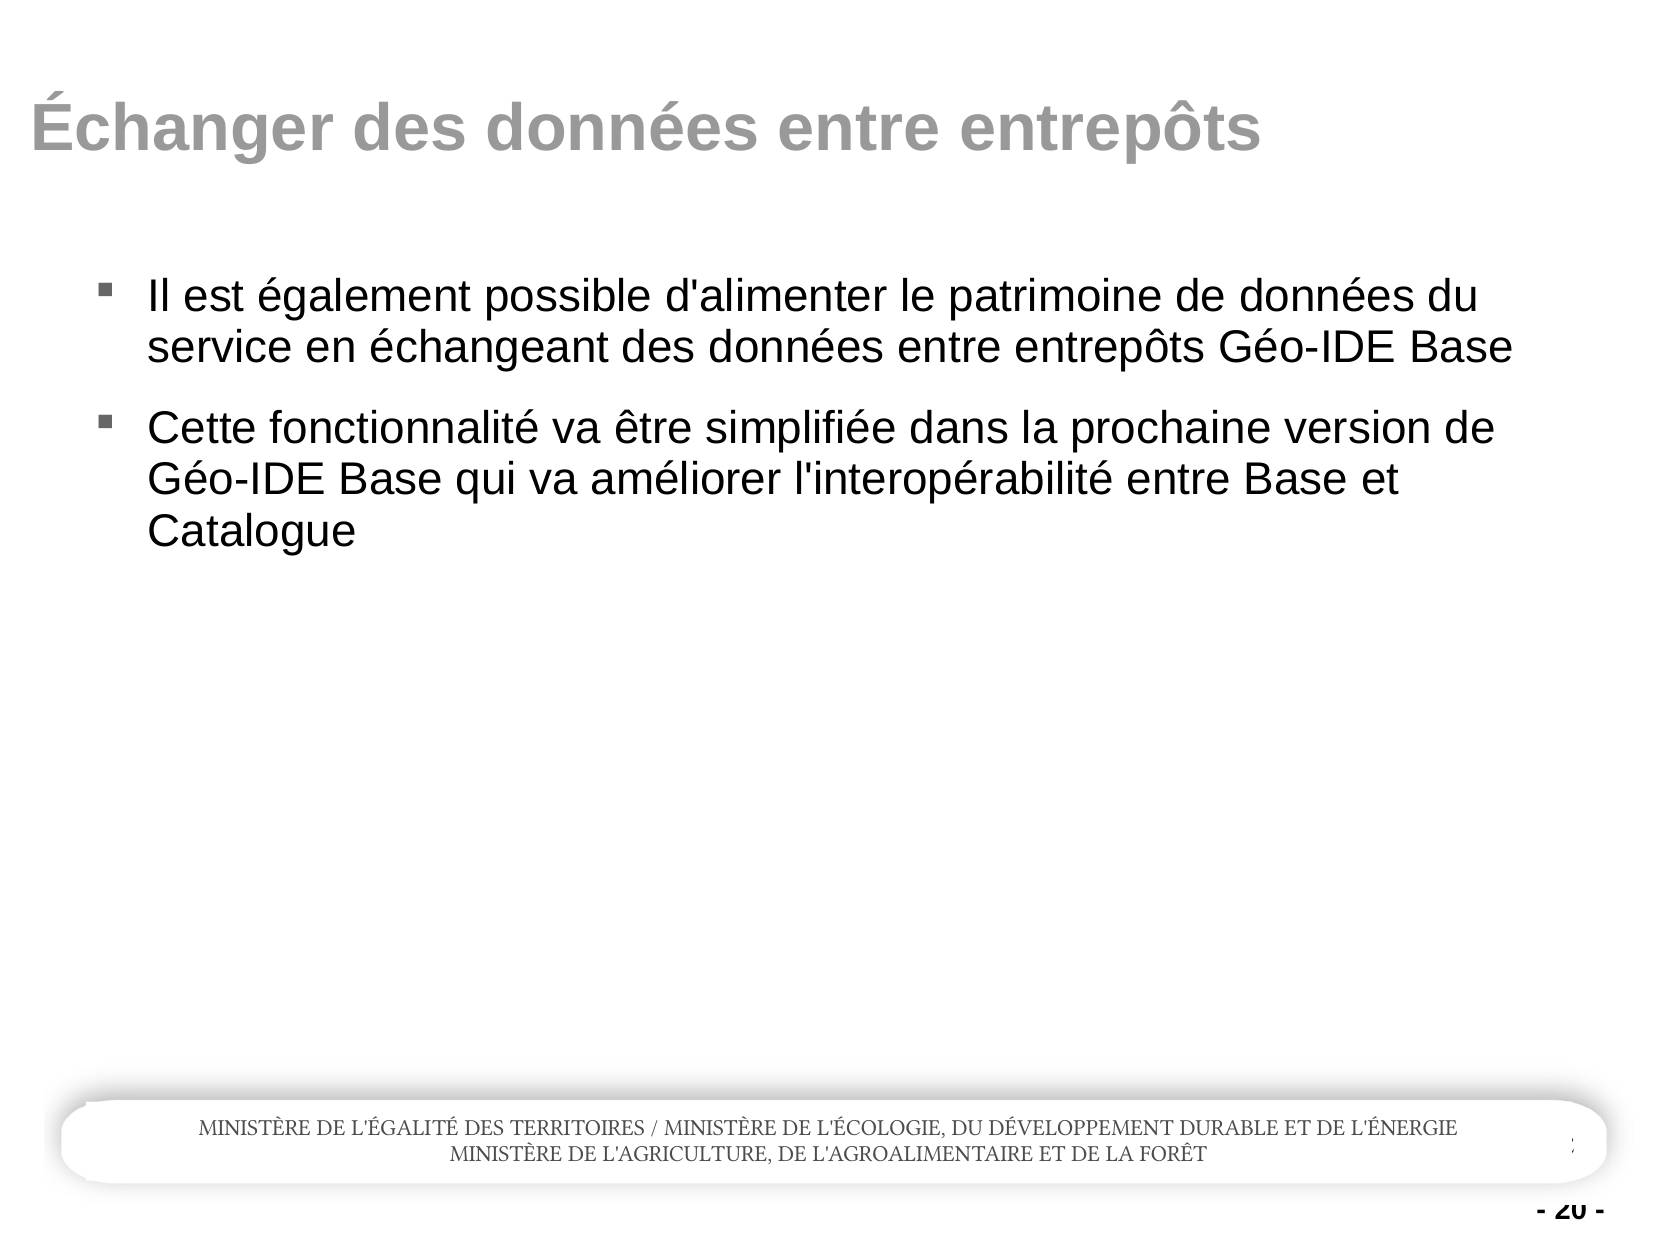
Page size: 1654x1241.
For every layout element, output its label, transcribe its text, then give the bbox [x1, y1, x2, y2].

list Il est également possible d'alimenter le patrimoine de données du service en échangeant des données entre entrepôts Géo-IDE Base Cette fonctionnalité va être simplifiée dans la prochaine version de Géo-IDE Base qui va améliorer l'interopérabilité entre Base et Catalogue [77, 269, 1571, 990]
title Échanger des données entre entrepôts [30, 28, 1612, 226]
picture [44, 1060, 1634, 1205]
